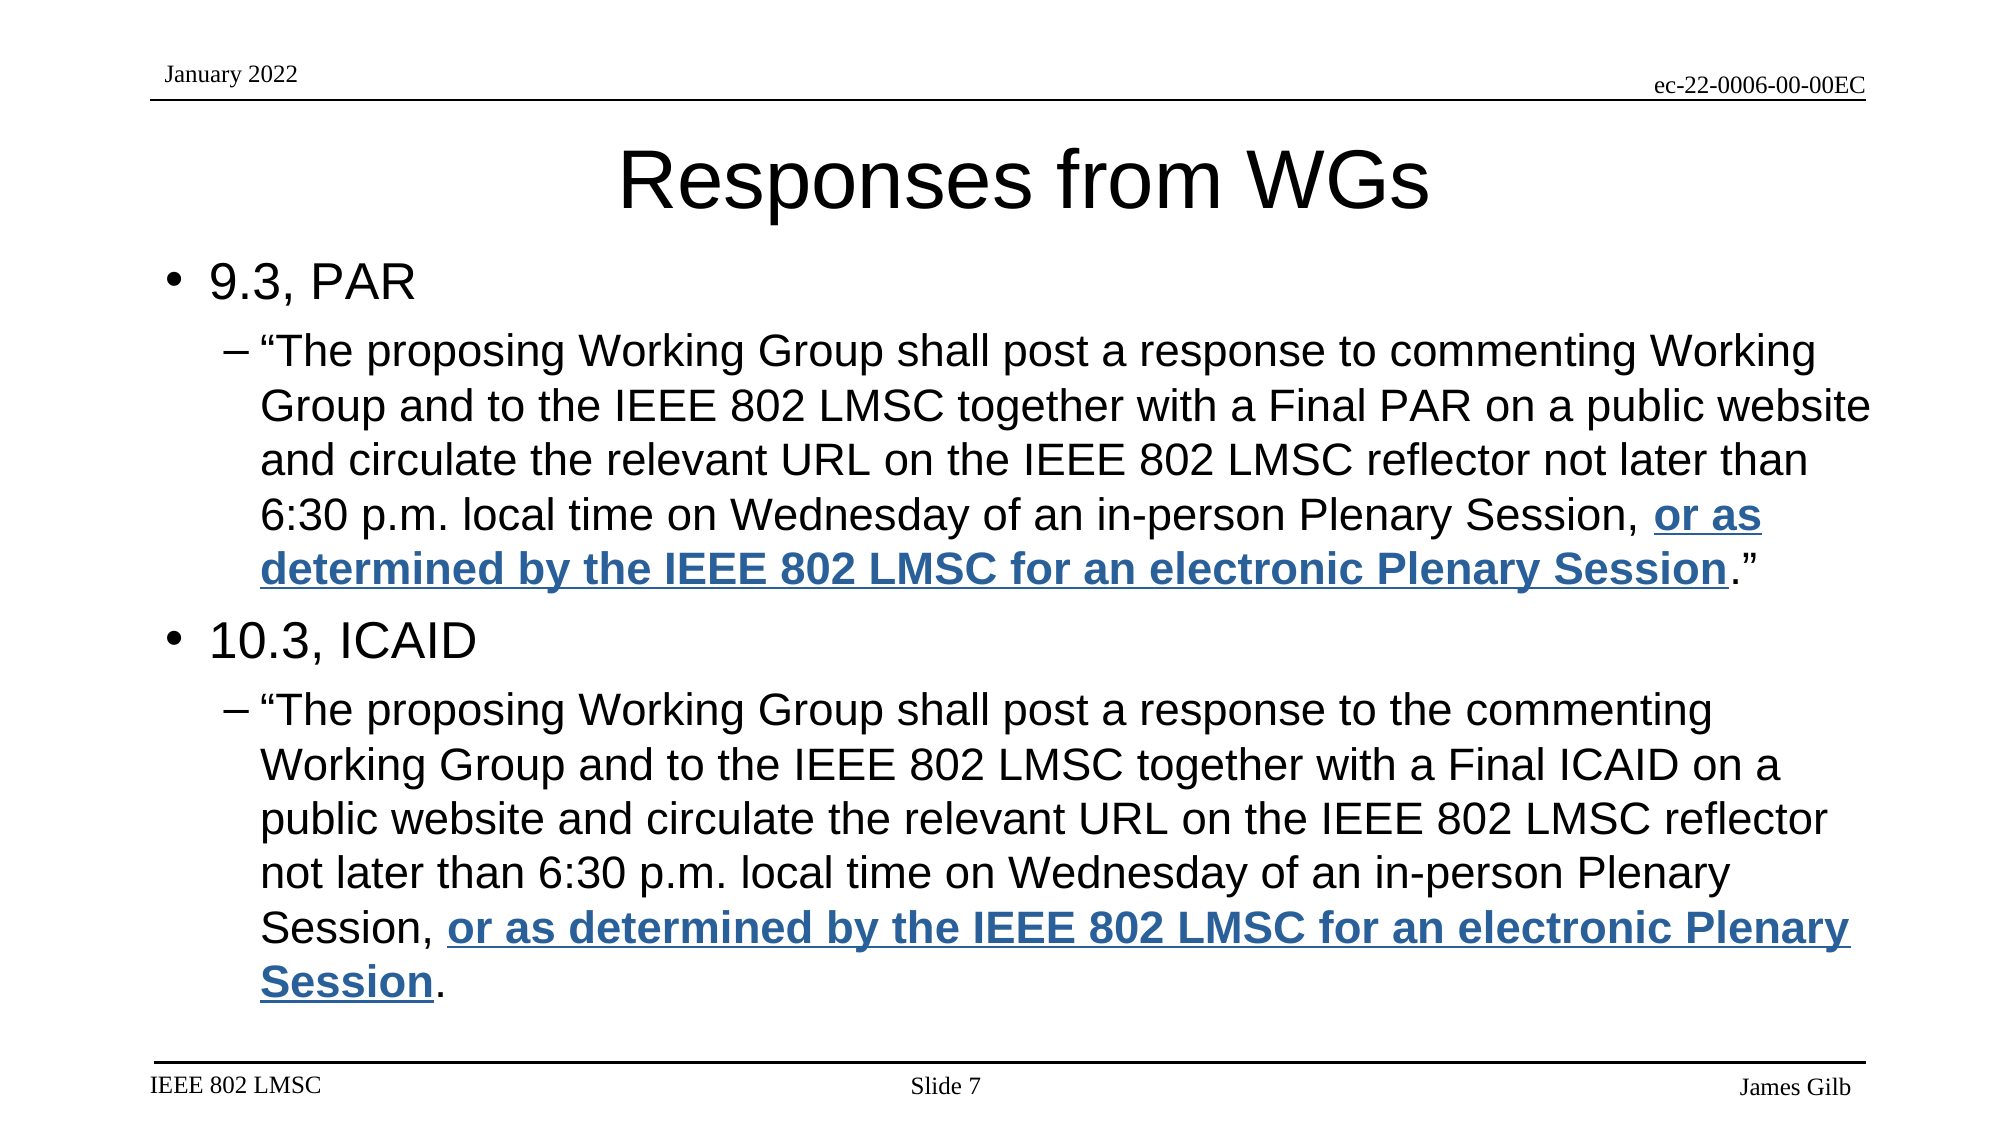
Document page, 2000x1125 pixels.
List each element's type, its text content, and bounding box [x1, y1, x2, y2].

title Responses from WGs [149, 112, 1900, 238]
list 9.3, PAR “The proposing Working Group shall post a response to commenting Working Group and to the IEEE 802 LMSC together with a Final PAR on a public website and circulate the relevant URL on the IEEE 802 LMSC reflector not later than 6:30 p.m. local time on Wednesday of an in-person Plenary Session, or as determined by the IEEE 802 LMSC for an electronic Plenary Session.” 10.3, ICAID “The proposing Working Group shall post a response to the commenting Working Group and to the IEEE 802 LMSC together with a Final ICAID on a public website and circulate the relevant URL on the IEEE 802 LMSC reflector not later than 6:30 p.m. local time on Wednesday of an in-person Plenary Session, or as determined by the IEEE 802 LMSC for an electronic Plenary Session. [149, 239, 1900, 1051]
